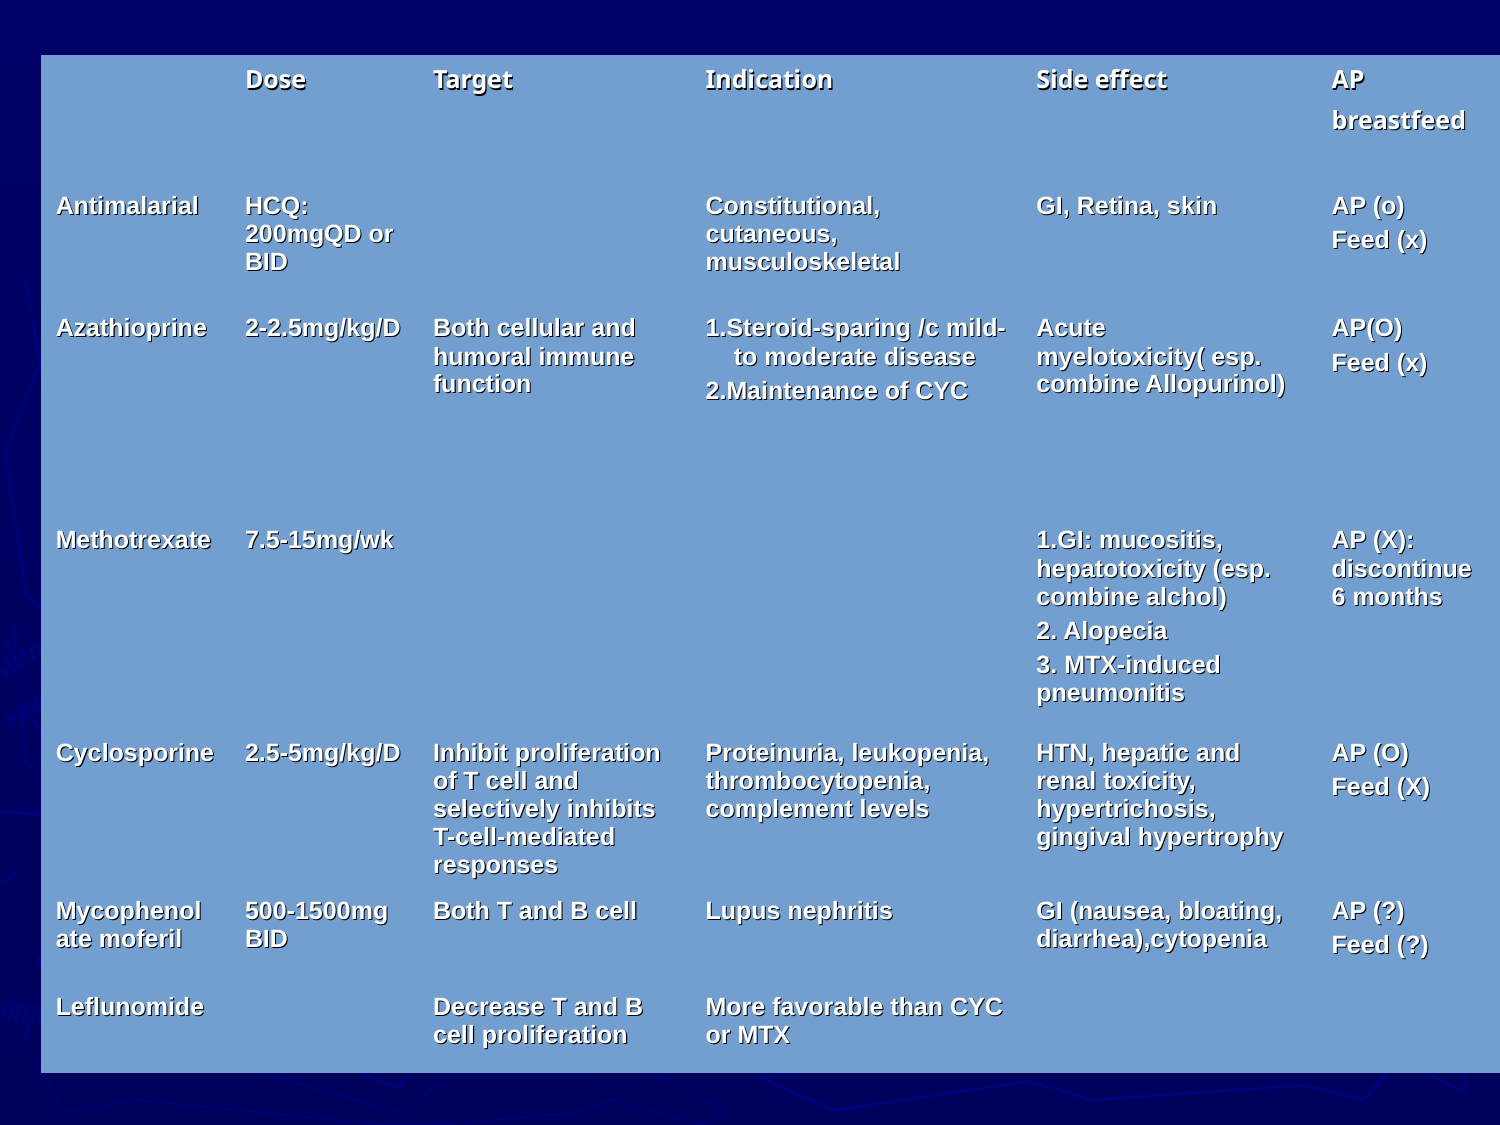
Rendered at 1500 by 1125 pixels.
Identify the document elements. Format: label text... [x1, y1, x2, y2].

table_cell [1022, 986, 1317, 1073]
table_cell Both cellular and humoral immune function [418, 307, 691, 519]
table_cell AP (?) Feed (?) [1317, 889, 1500, 986]
table_cell Decrease T and B cell proliferation [418, 986, 691, 1073]
table_cell Constitutional, cutaneous, musculoskeletal [691, 184, 1022, 307]
table_cell GI (nausea, bloating, diarrhea),cytopenia [1022, 889, 1317, 986]
table_cell AP (X): discontinue 6 months [1317, 519, 1500, 731]
table_cell 2.5-5mg/kg/D [230, 731, 418, 889]
table_cell Azathioprine [41, 307, 230, 519]
table_cell Inhibit proliferation of T cell and selectively inhibits T-cell-mediated responses [418, 731, 691, 889]
table_cell [418, 519, 691, 731]
table_cell Acute myelotoxicity( esp. combine Allopurinol) [1022, 307, 1317, 519]
table_cell [230, 986, 418, 1073]
table_cell 7.5-15mg/wk [230, 519, 418, 731]
table_cell HTN, hepatic and renal toxicity, hypertrichosis, gingival hypertrophy [1022, 731, 1317, 889]
table_header Target [418, 55, 691, 184]
table_header Side effect [1022, 55, 1317, 184]
table_cell HCQ: 200mgQD or BID [230, 184, 418, 307]
table_header [41, 55, 230, 184]
table_cell [1317, 986, 1500, 1073]
table_header Indication [691, 55, 1022, 184]
table_header Dose [230, 55, 418, 184]
table_cell AP (O) Feed (X) [1317, 731, 1500, 889]
table_cell AP(O) Feed (x) [1317, 307, 1500, 519]
table_cell Proteinuria, leukopenia, thrombocytopenia, complement levels [691, 731, 1022, 889]
table_cell Leflunomide [41, 986, 230, 1073]
table_cell 1.Steroid-sparing /c mild-to moderate disease 2.Maintenance of CYC [691, 307, 1022, 519]
table_cell Cyclosporine [41, 731, 230, 889]
table_cell 2-2.5mg/kg/D [230, 307, 418, 519]
table_cell Lupus nephritis [691, 889, 1022, 986]
table_cell AP (o) Feed (x) [1317, 184, 1500, 307]
table_cell Antimalarial [41, 184, 230, 307]
table_cell Both T and B cell [418, 889, 691, 986]
table_cell More favorable than CYC or MTX [691, 986, 1022, 1073]
table_cell GI, Retina, skin [1022, 184, 1317, 307]
table_cell 500-1500mg BID [230, 889, 418, 986]
table_cell 1.GI: mucositis, hepatotoxicity (esp. combine alchol) 2. Alopecia 3. MTX-induced pneumonitis [1022, 519, 1317, 731]
table_header AP breastfeed [1317, 55, 1500, 184]
table_cell Mycophenolate moferil [41, 889, 230, 986]
table_cell [418, 184, 691, 307]
table_cell Methotrexate [41, 519, 230, 731]
table_cell [691, 519, 1022, 731]
